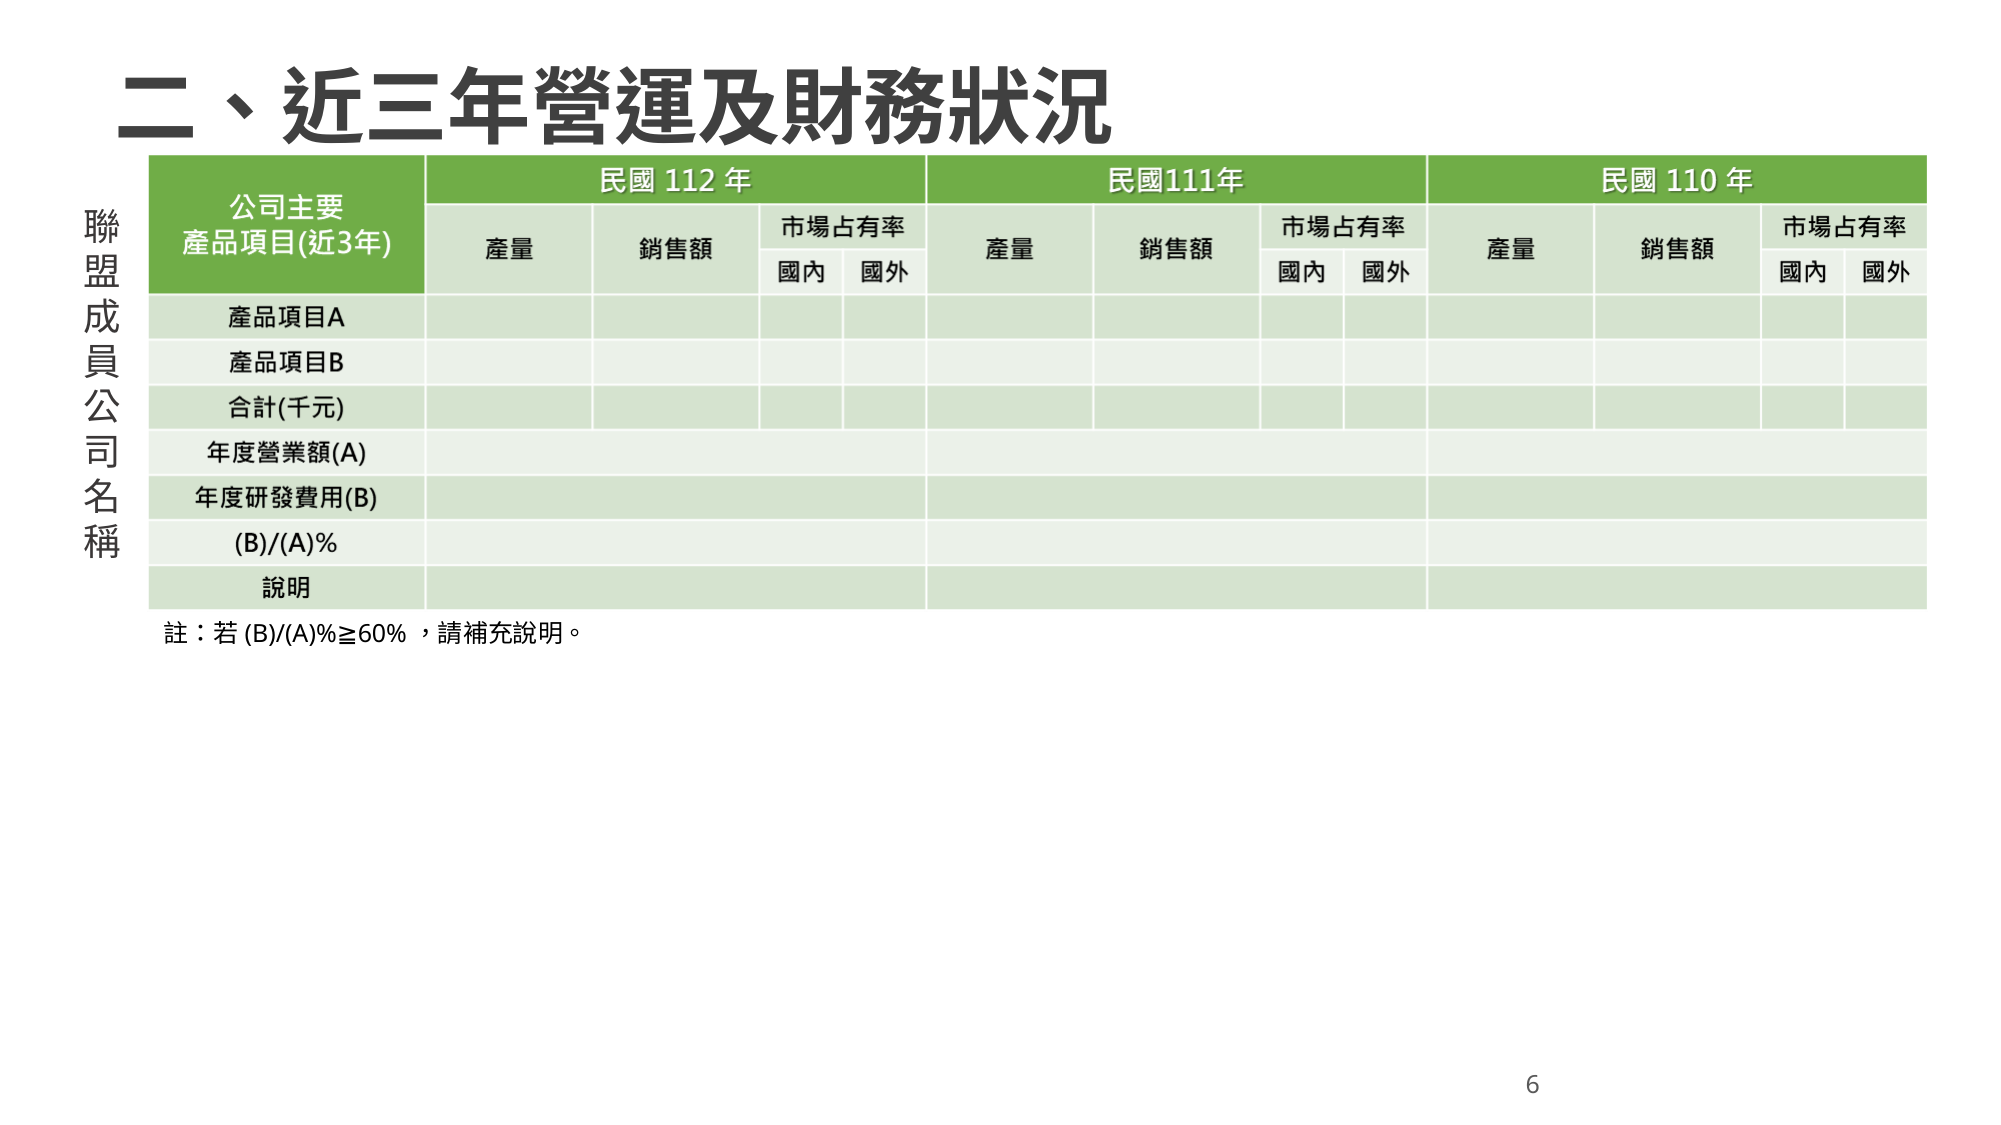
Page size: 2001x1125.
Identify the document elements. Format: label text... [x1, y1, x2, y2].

text_box 聯盟成員公司名稱 [65, 155, 138, 610]
title 二、近三年營運及財務狀況 [99, 56, 1900, 166]
picture [147, 153, 1928, 619]
text_box <編號> [1510, 1061, 1961, 1097]
text_box 註：若(B)/(A)%≧60%，請補充說明。 [149, 610, 603, 655]
